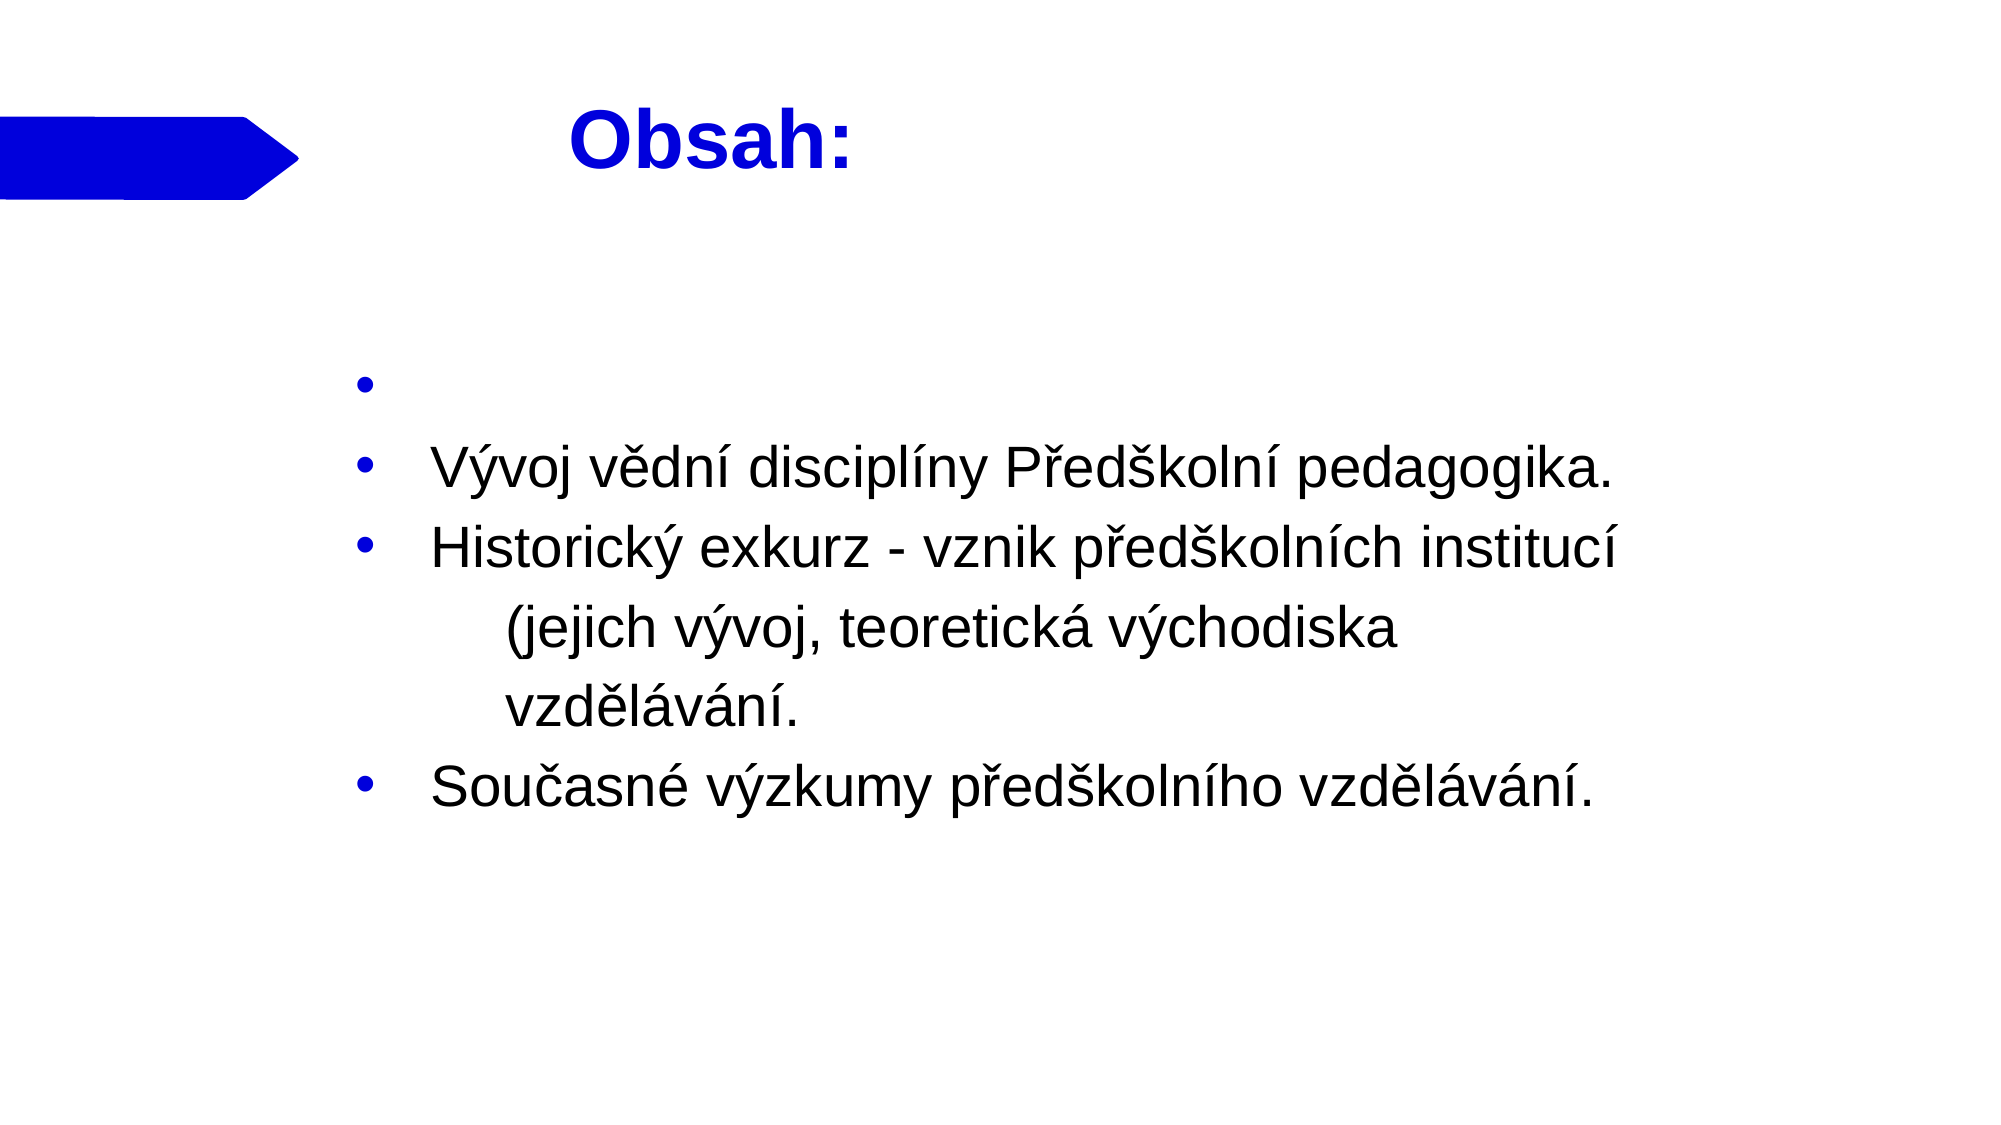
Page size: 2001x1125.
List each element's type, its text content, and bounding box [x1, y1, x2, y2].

title Obsah: [568, 102, 1651, 313]
list Vývoj vědní disciplíny Předškolní pedagogika. Historický exkurz - vznik předškolních institucí (jejich vývoj, teoretická východiska vzdělávání. Současné výzkumy předškolního vzdělávání. [355, 350, 1651, 970]
